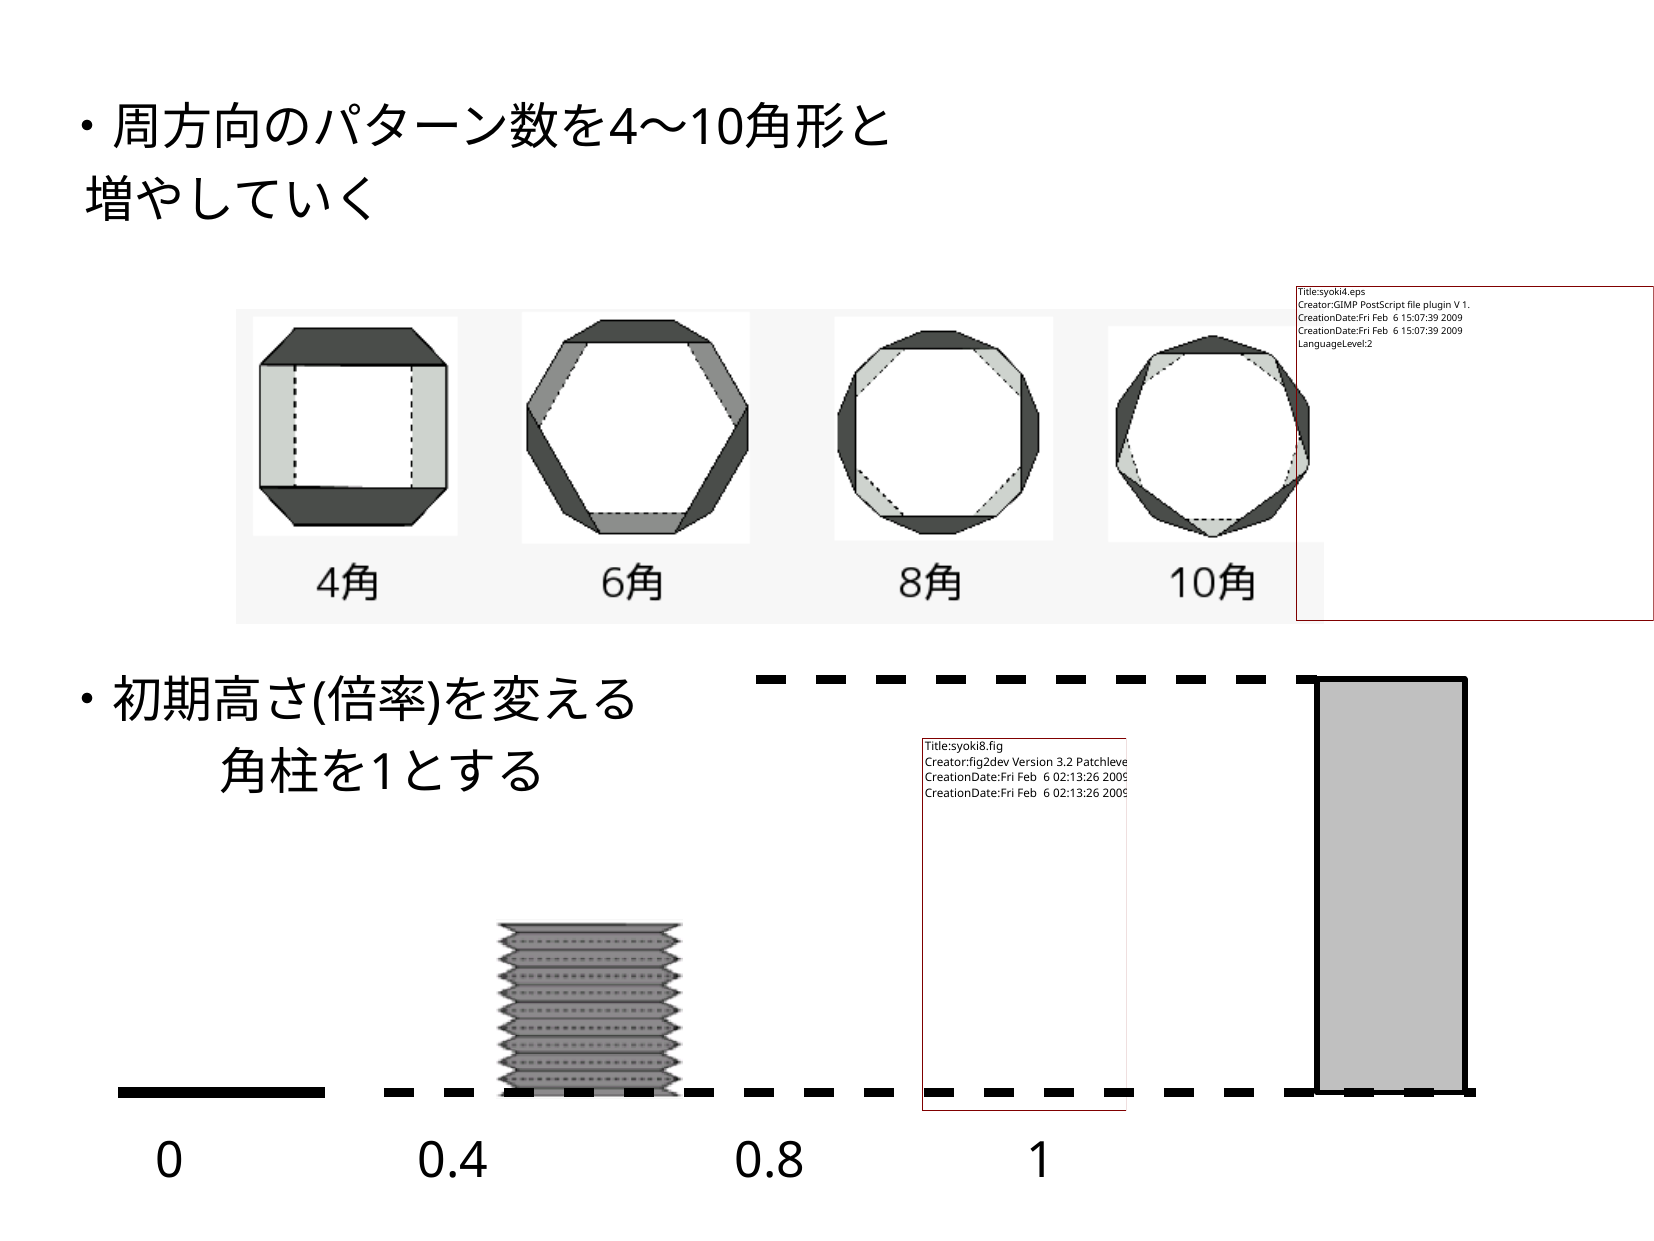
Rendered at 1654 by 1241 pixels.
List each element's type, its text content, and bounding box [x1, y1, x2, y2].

text_box ・周方向のパターン数を4〜10角形と 増やしていく [47, 79, 1016, 290]
picture [496, 919, 683, 1099]
picture [921, 737, 1127, 1111]
picture [236, 285, 1654, 624]
text_box ・初期高さ(倍率)を変える 角柱を1とする [47, 651, 1016, 863]
text_box [1316, 679, 1465, 1093]
text_box 0 0.4 0.8 1 [23, 1116, 1501, 1197]
